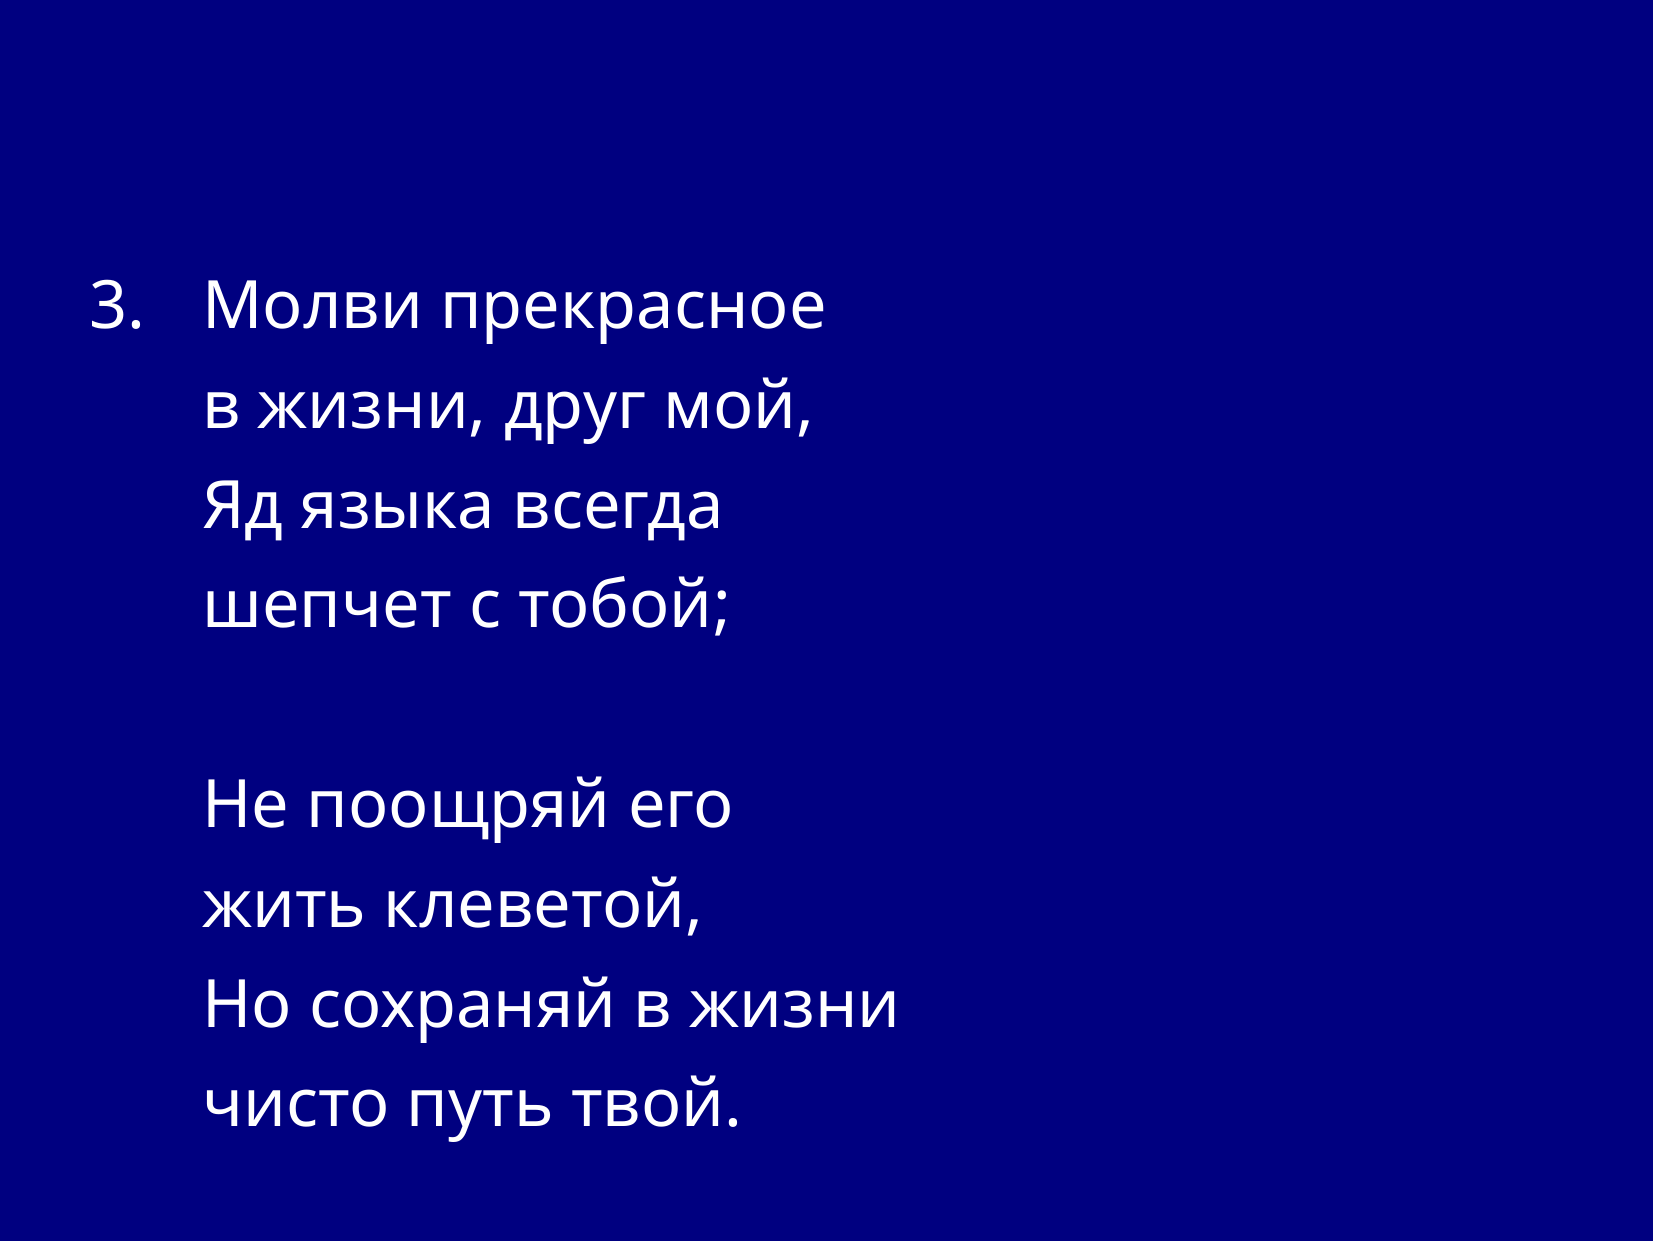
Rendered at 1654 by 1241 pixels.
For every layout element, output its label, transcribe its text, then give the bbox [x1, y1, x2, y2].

text_box 3. Молви прекрасное в жизни, друг мой, Яд языка всегда шепчет с тобой; Не поощряй его жить клеветой, Но сохраняй в жизни чисто путь твой. [75, 150, 1576, 1163]
